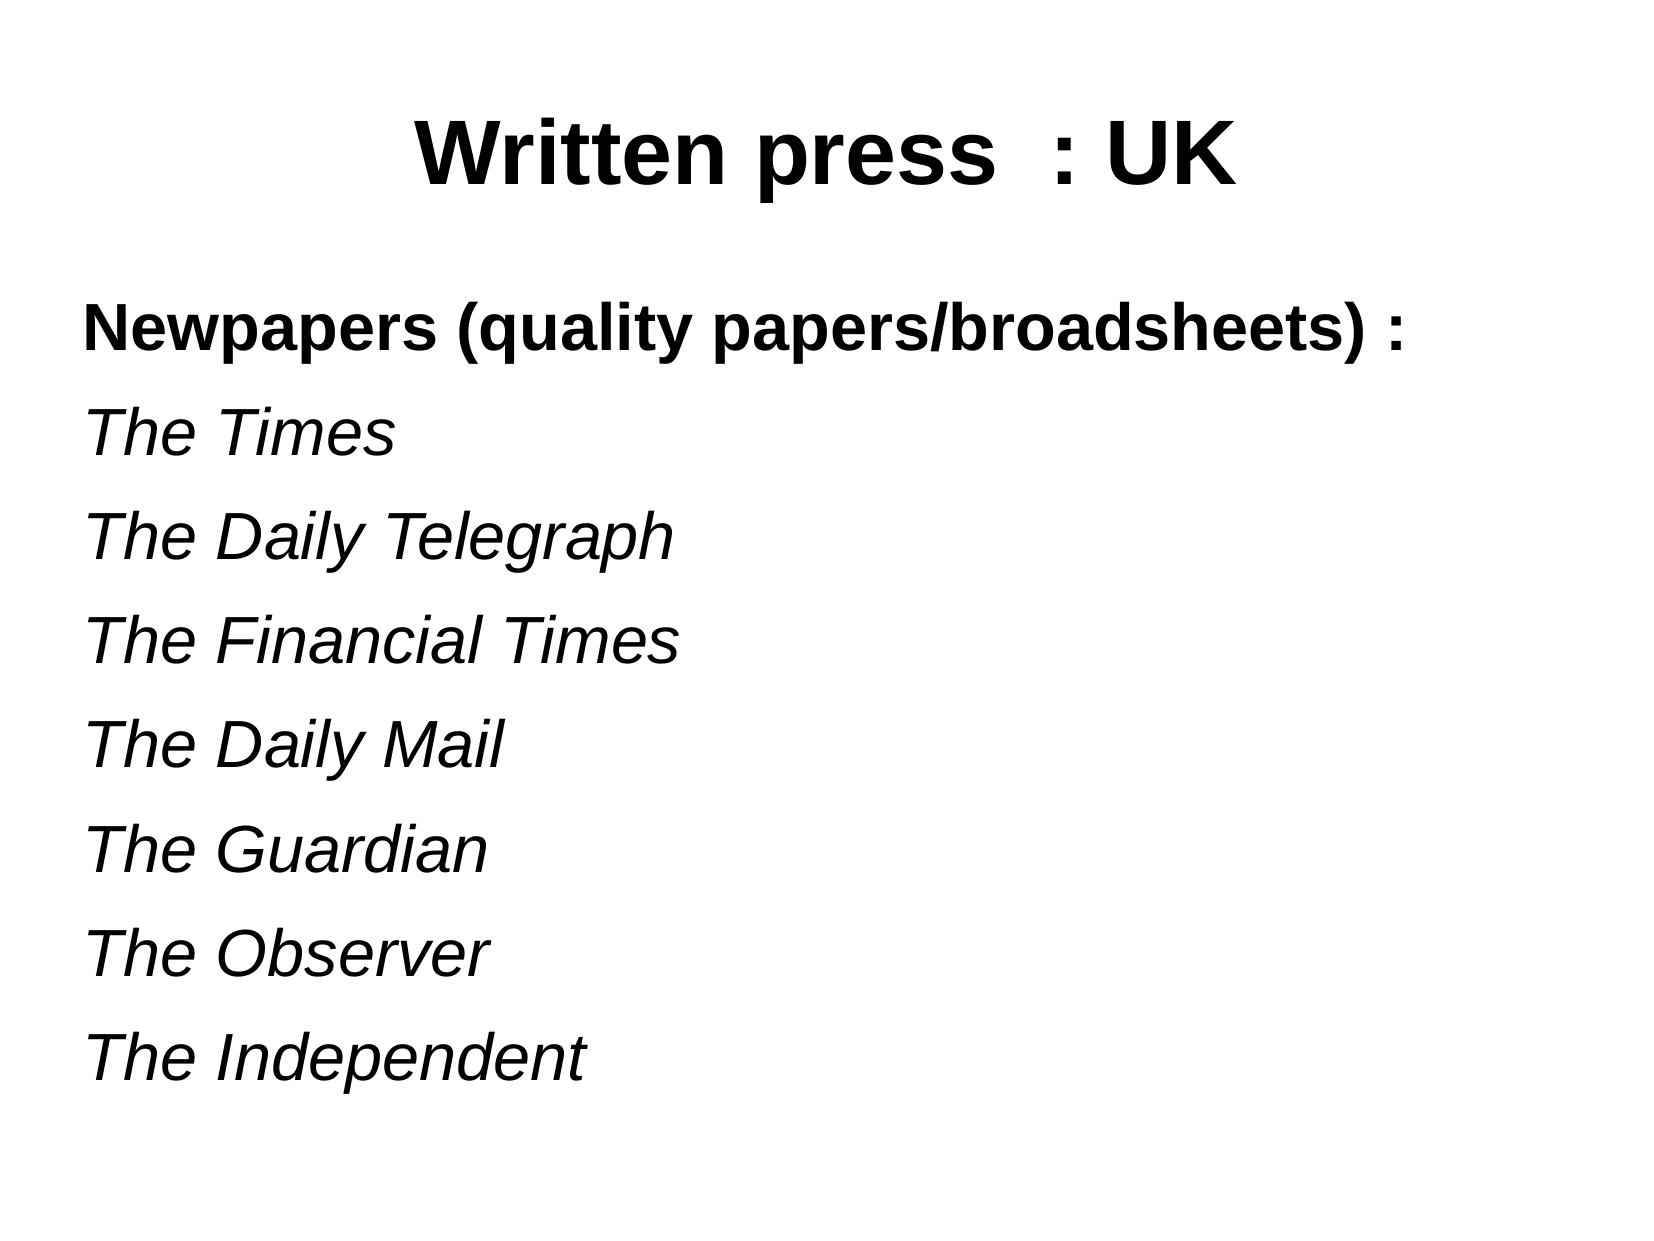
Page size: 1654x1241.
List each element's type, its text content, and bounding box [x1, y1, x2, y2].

title Written press : UK [82, 49, 1571, 257]
list Newpapers (quality papers/broadsheets) : The Times The Daily Telegraph The Financial Times The Daily Mail The Guardian The Observer The Independent [82, 290, 1571, 1109]
